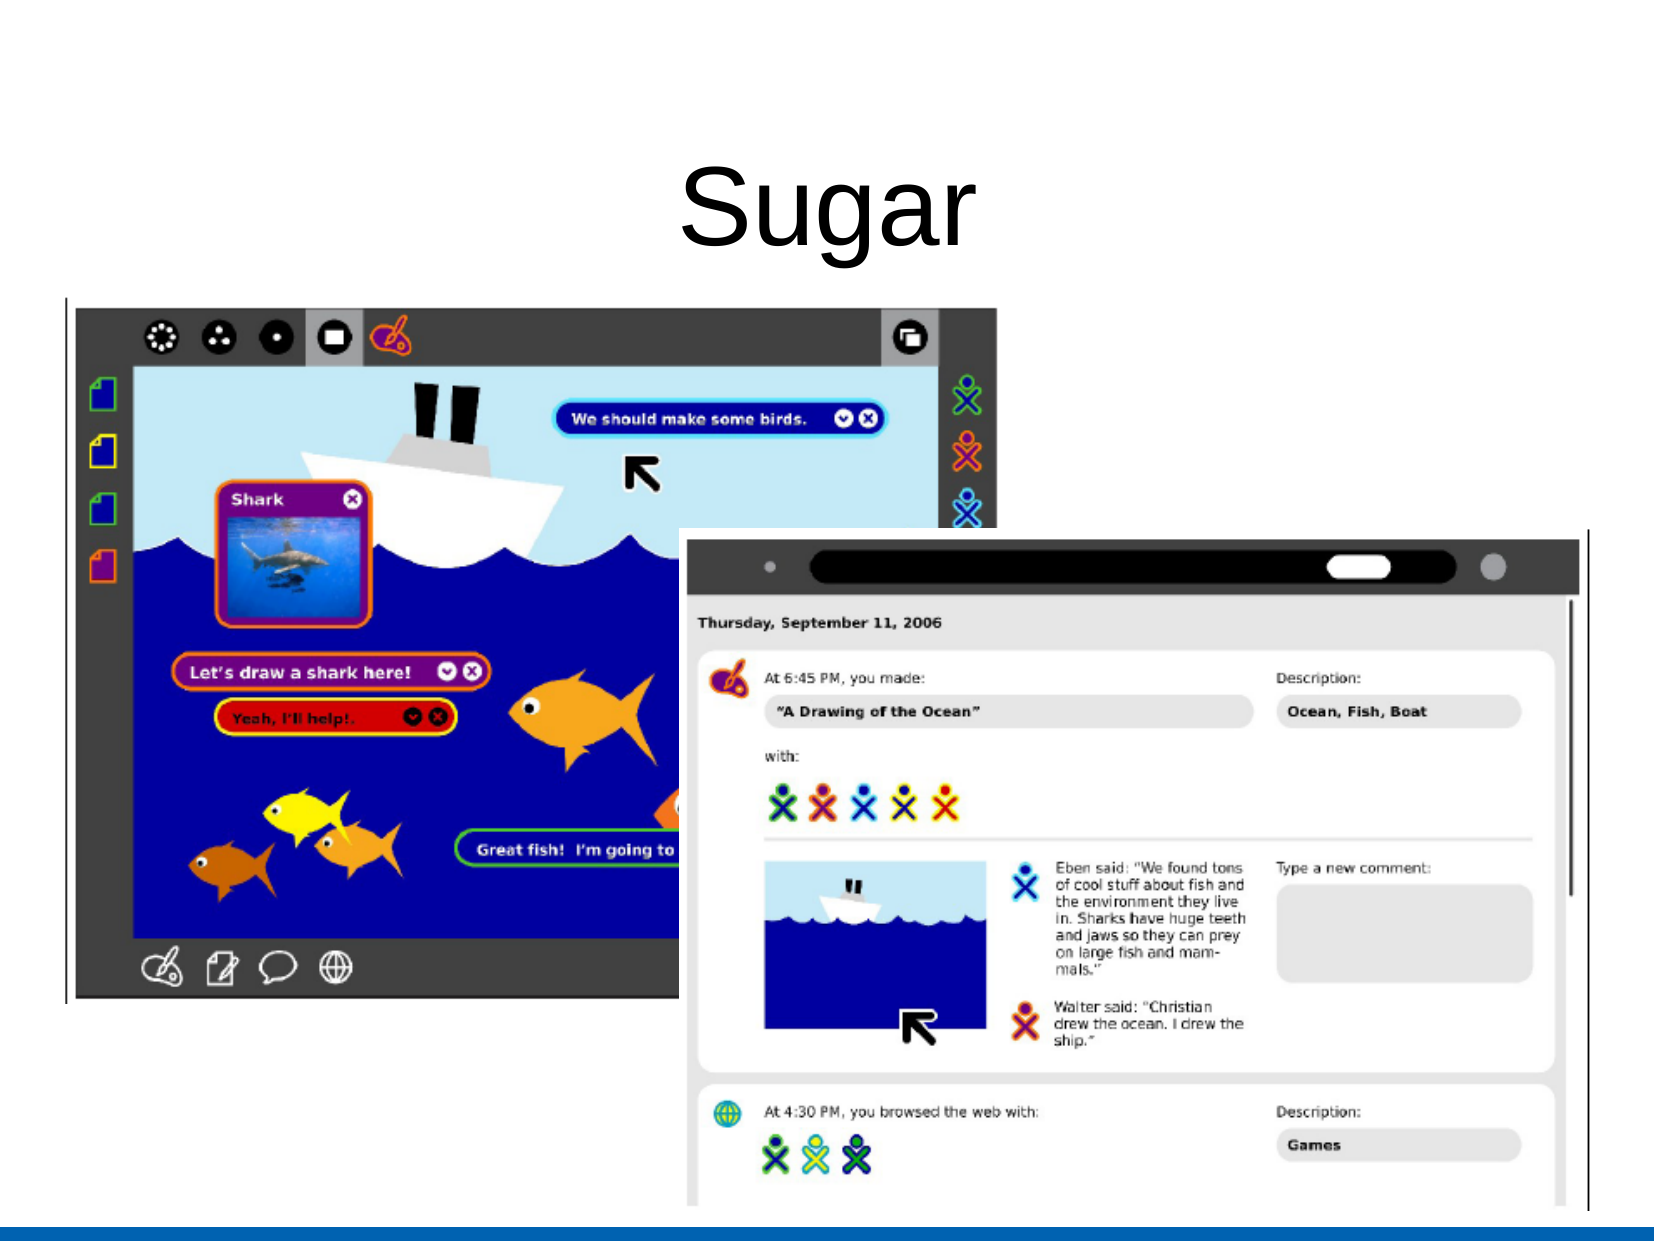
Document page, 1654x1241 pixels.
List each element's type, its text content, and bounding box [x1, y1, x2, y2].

picture [64, 293, 1591, 1211]
title Sugar [121, 102, 1534, 310]
